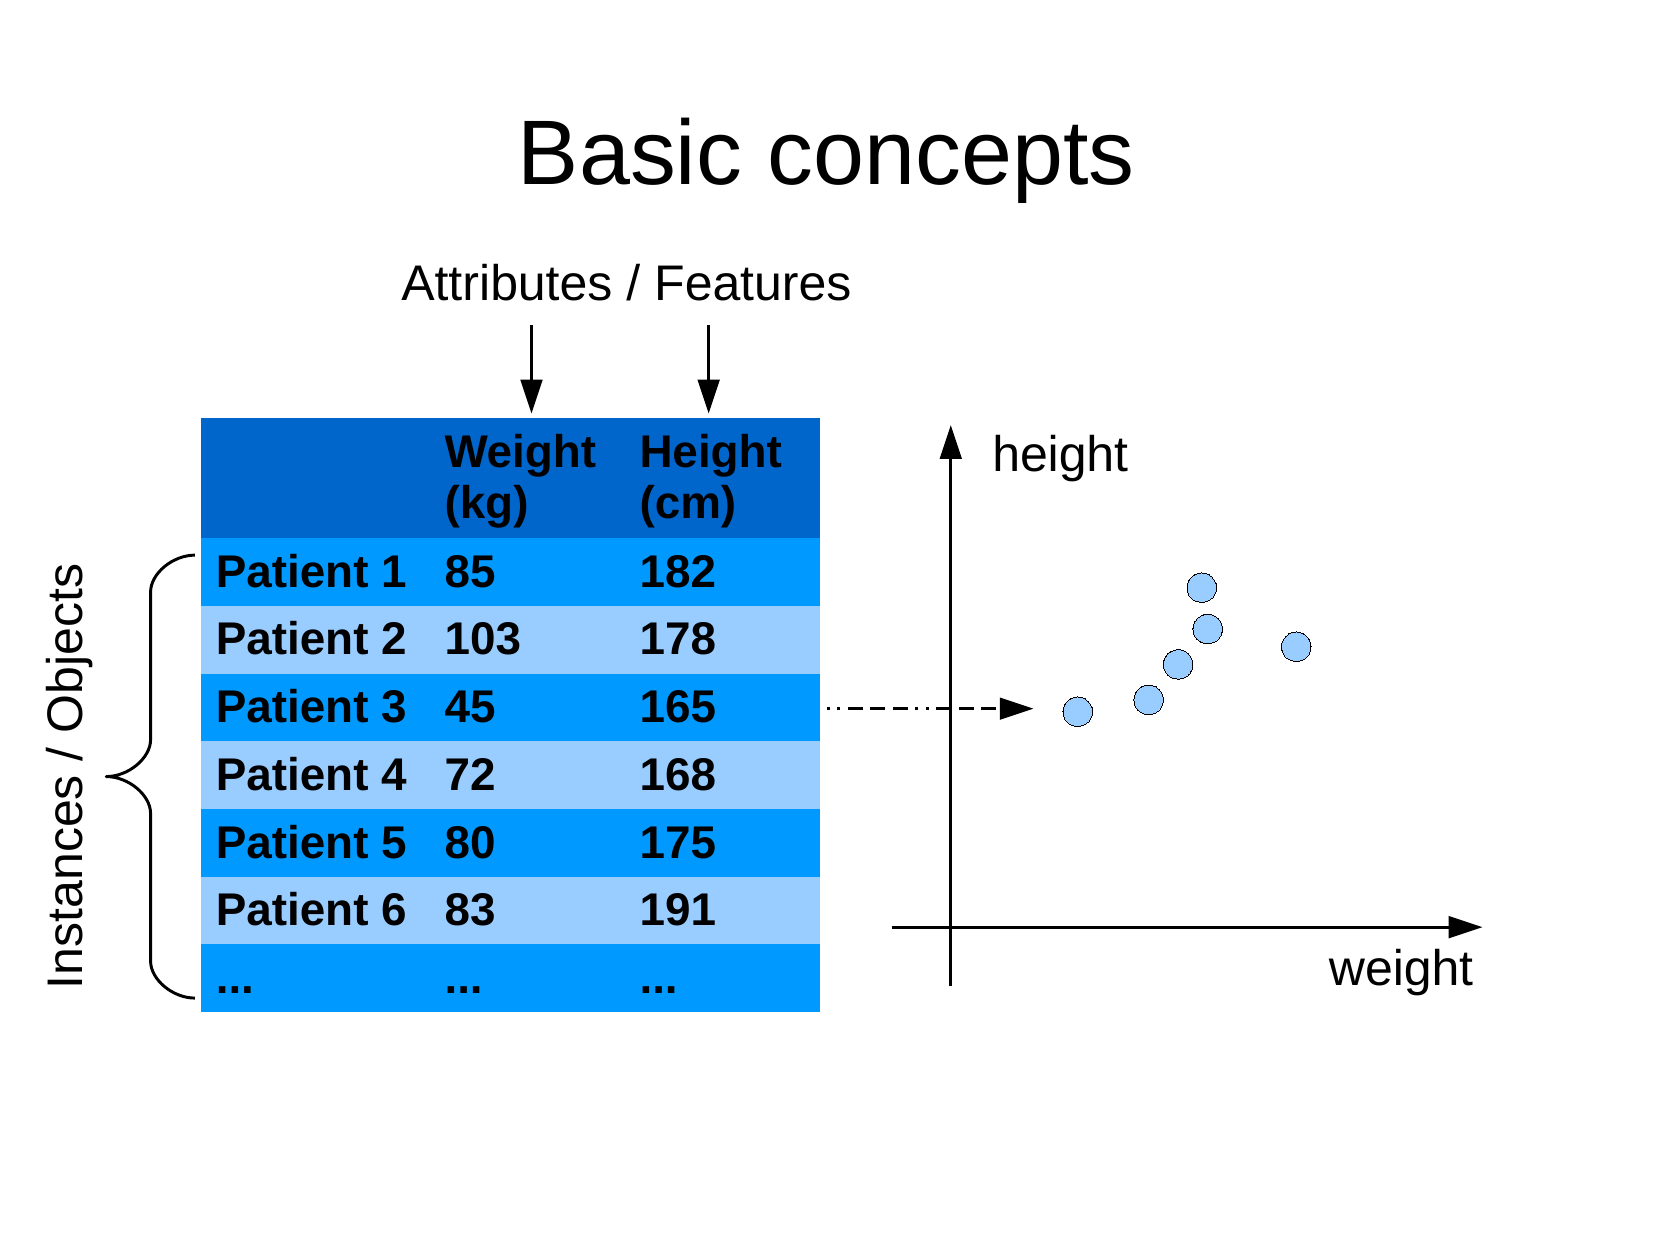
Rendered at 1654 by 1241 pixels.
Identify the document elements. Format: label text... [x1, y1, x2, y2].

table_cell 85 [430, 538, 625, 606]
table_cell 165 [625, 674, 820, 741]
text_box height [977, 419, 1144, 490]
table_cell 182 [625, 538, 820, 606]
table_cell 72 [430, 741, 625, 809]
table_cell ... [201, 944, 430, 1012]
text_box Attributes / Features [386, 248, 867, 319]
table_cell Patient 6 [201, 877, 430, 944]
table_cell ... [430, 944, 625, 1012]
table_cell 103 [430, 606, 625, 674]
text_box weight [1314, 933, 1489, 1004]
table_header [201, 418, 430, 538]
text_box [1133, 685, 1164, 715]
text_box [1062, 696, 1093, 727]
title Basic concepts [82, 49, 1571, 257]
text_box [1187, 572, 1217, 603]
table_cell Patient 5 [201, 809, 430, 877]
table_cell 175 [625, 809, 820, 877]
table_cell 45 [430, 674, 625, 741]
table_cell Patient 2 [201, 606, 430, 674]
table_cell 83 [430, 877, 625, 944]
text_box [1192, 614, 1223, 644]
table_header Weight (kg) [430, 418, 625, 538]
table_cell 191 [625, 877, 820, 944]
table_cell 80 [430, 809, 625, 877]
table_header Height (cm) [625, 418, 820, 538]
table_cell ... [625, 944, 820, 1012]
table_cell Patient 1 [201, 538, 430, 606]
text_box Instances / Objects [29, 548, 101, 1004]
table_cell Patient 3 [201, 674, 430, 741]
table_cell 168 [625, 741, 820, 809]
text_box [1163, 649, 1193, 680]
table_cell Patient 4 [201, 741, 430, 809]
text_box [1281, 631, 1312, 662]
table_cell 178 [625, 606, 820, 674]
